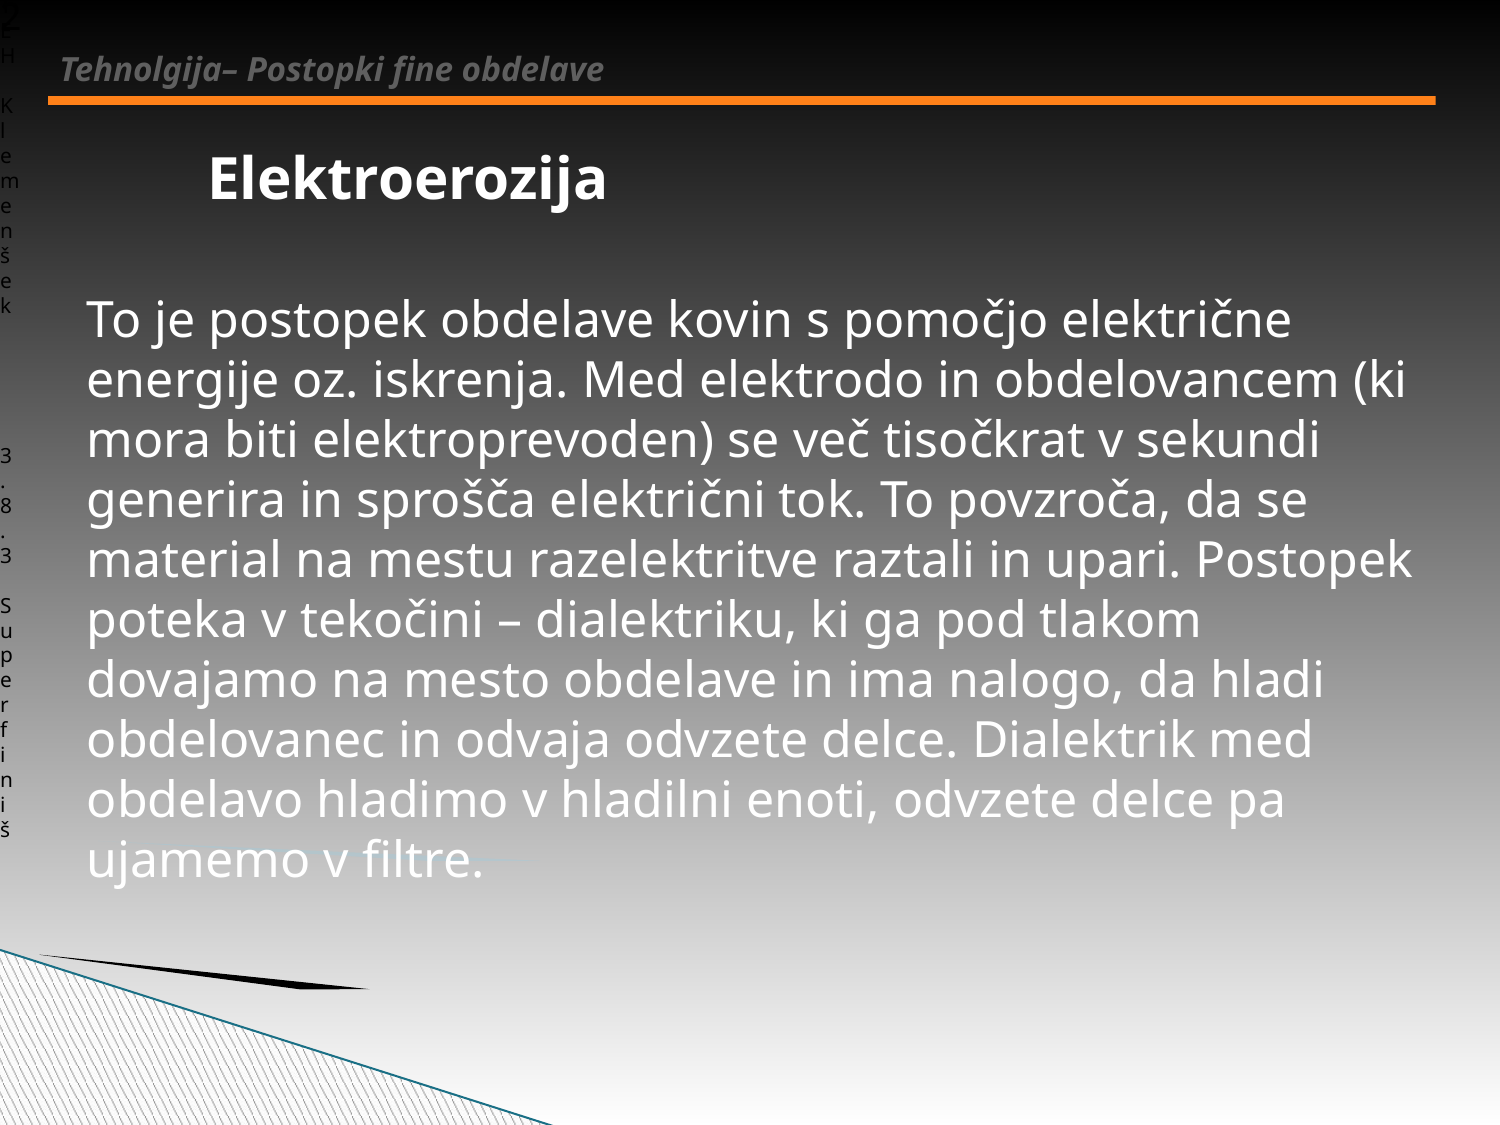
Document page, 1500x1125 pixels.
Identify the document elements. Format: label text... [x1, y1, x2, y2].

picture [0, 952, 543, 1125]
text_box To je postopek obdelave kovin s pomočjo električne energije oz. iskrenja. Med elektrodo in obdelovancem (ki mora biti elektroprevoden) se več tisočkrat v sekundi generira in sprošča električni tok. To povzroča, da se material na mestu razelektritve raztali in upari. Postopek poteka v tekočini – dialektriku, ki ga pod tlakom dovajamo na mesto obdelave in ima nalogo, da hladi obdelovanec in odvaja odvzete delce. Dialektrik med obdelavo hladimo v hladilni enoti, odvzete delce pa ujamemo v filtre. [72, 280, 1462, 896]
text_box Elektroerozija [192, 133, 624, 219]
